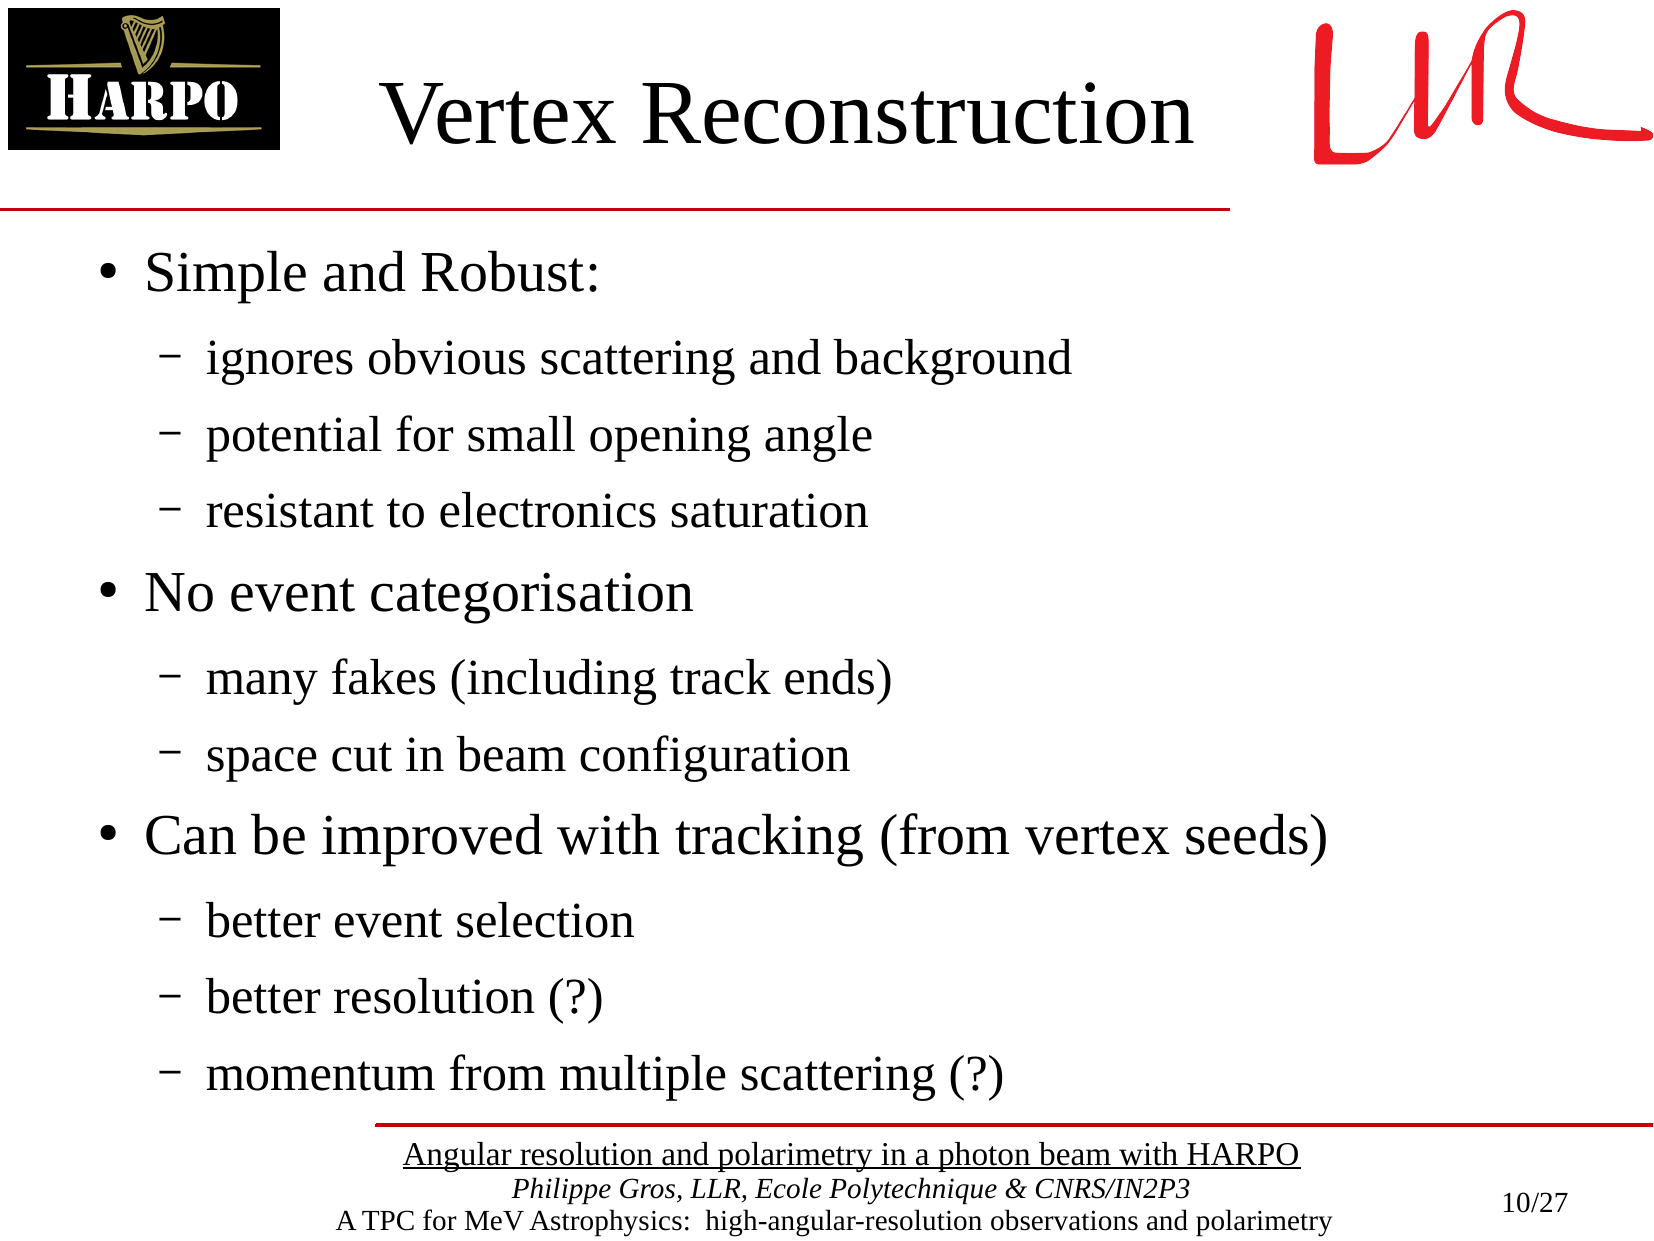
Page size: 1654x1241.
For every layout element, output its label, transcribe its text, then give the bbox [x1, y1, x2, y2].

picture [8, 8, 280, 150]
picture [1314, 10, 1653, 165]
list Simple and Robust: ignores obvious scattering and background potential for small opening angle resistant to electronics saturation No event categorisation many fakes (including track ends) space cut in beam configuration Can be improved with tracking (from vertex seeds) better event selection better resolution (?) momentum from multiple scattering (?) [82, 239, 1571, 1102]
title Vertex Reconstruction [284, 14, 1290, 210]
